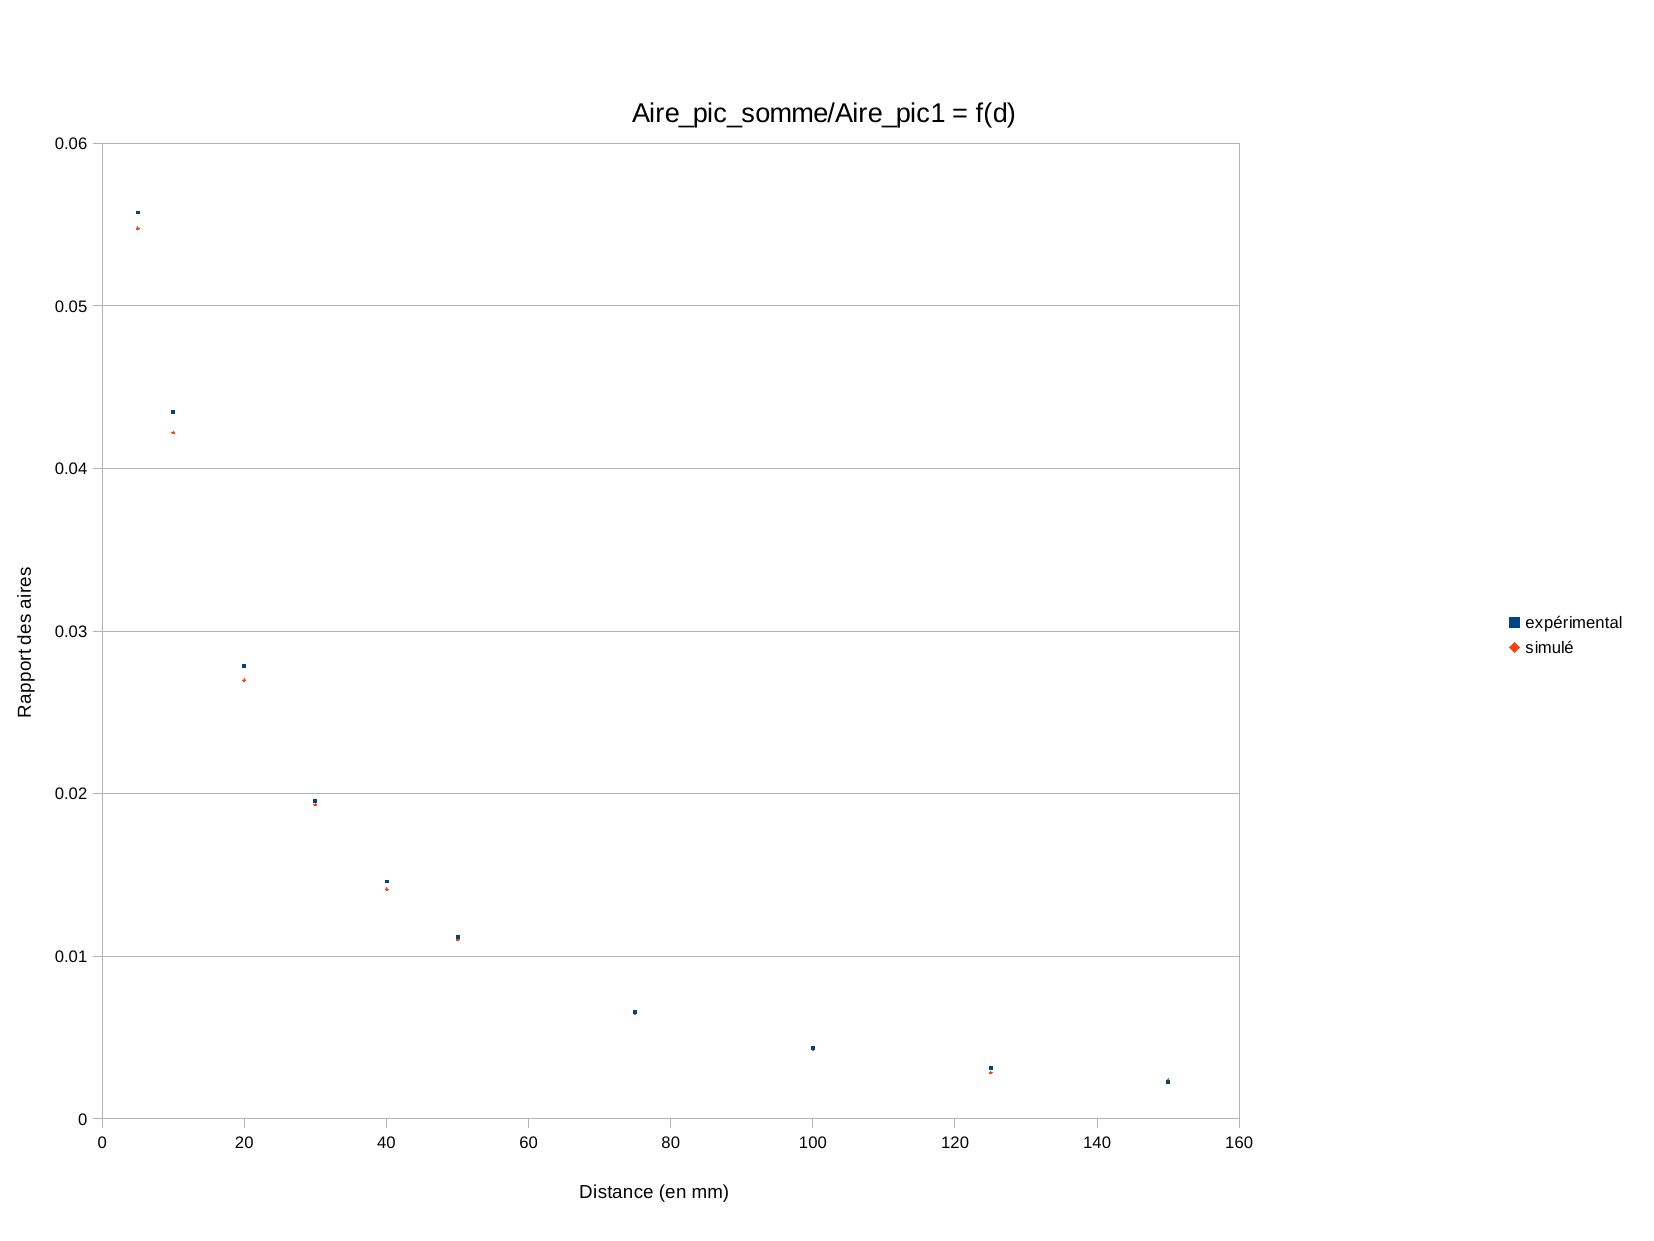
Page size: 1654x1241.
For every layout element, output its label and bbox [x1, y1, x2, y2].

chart [8, 60, 1641, 1210]
